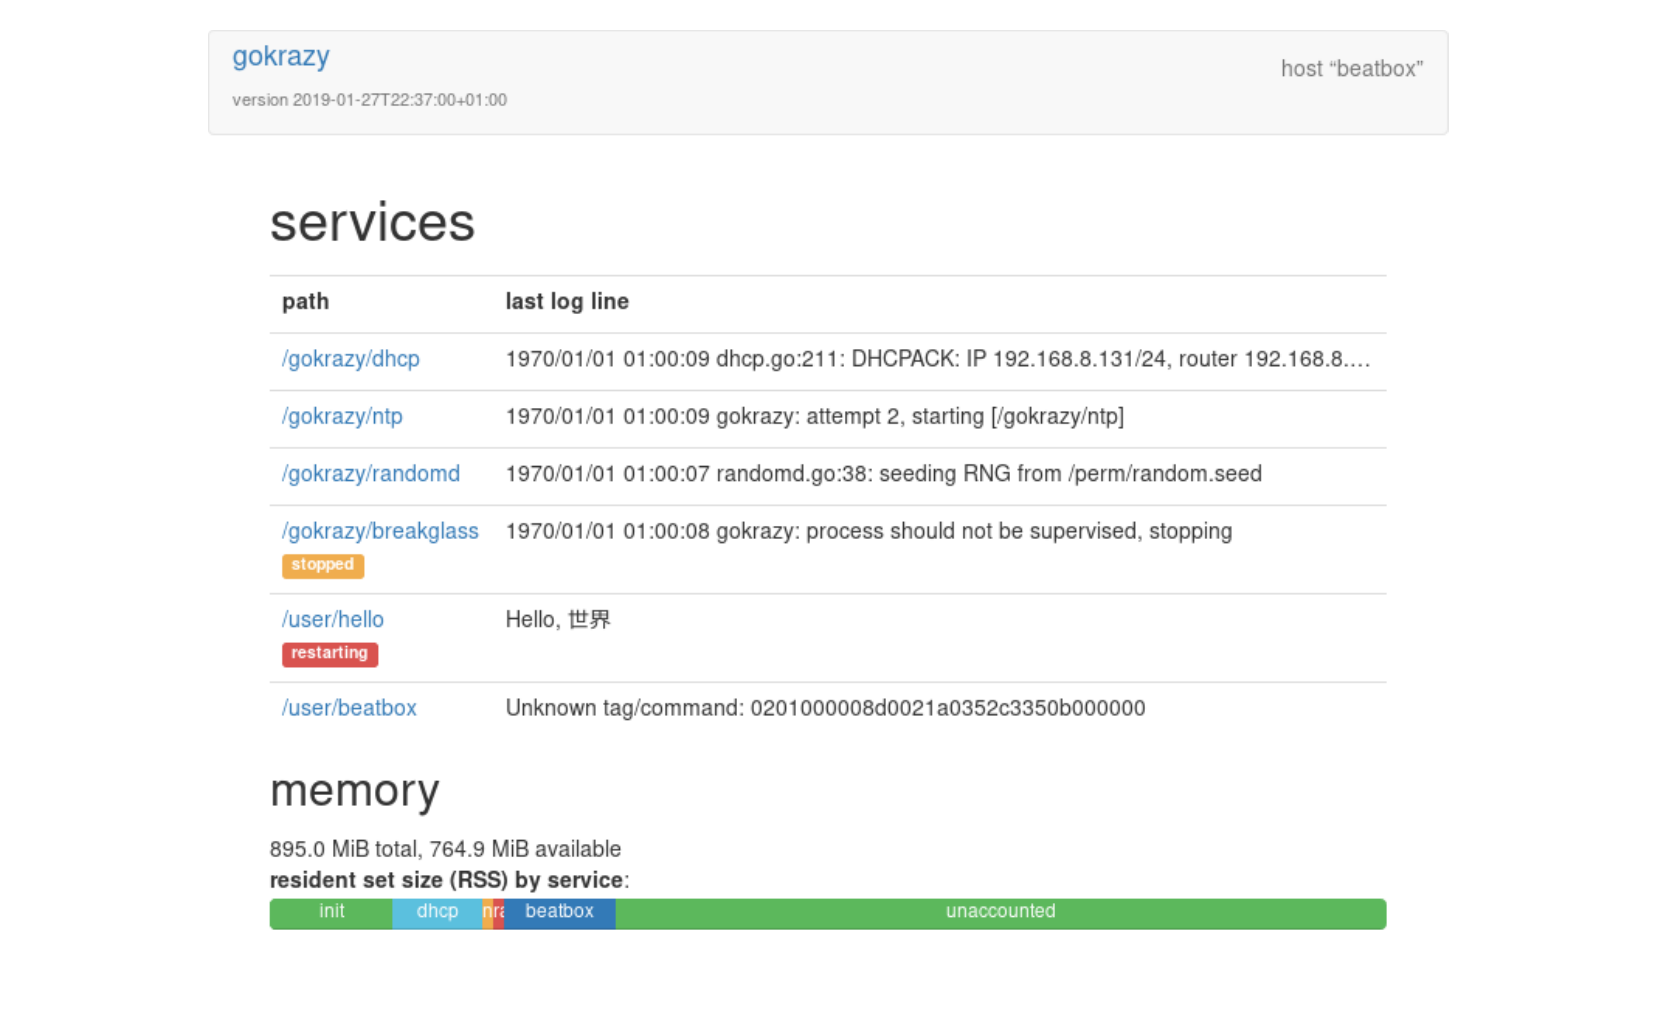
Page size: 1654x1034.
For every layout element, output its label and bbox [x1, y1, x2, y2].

picture [208, 30, 1449, 962]
